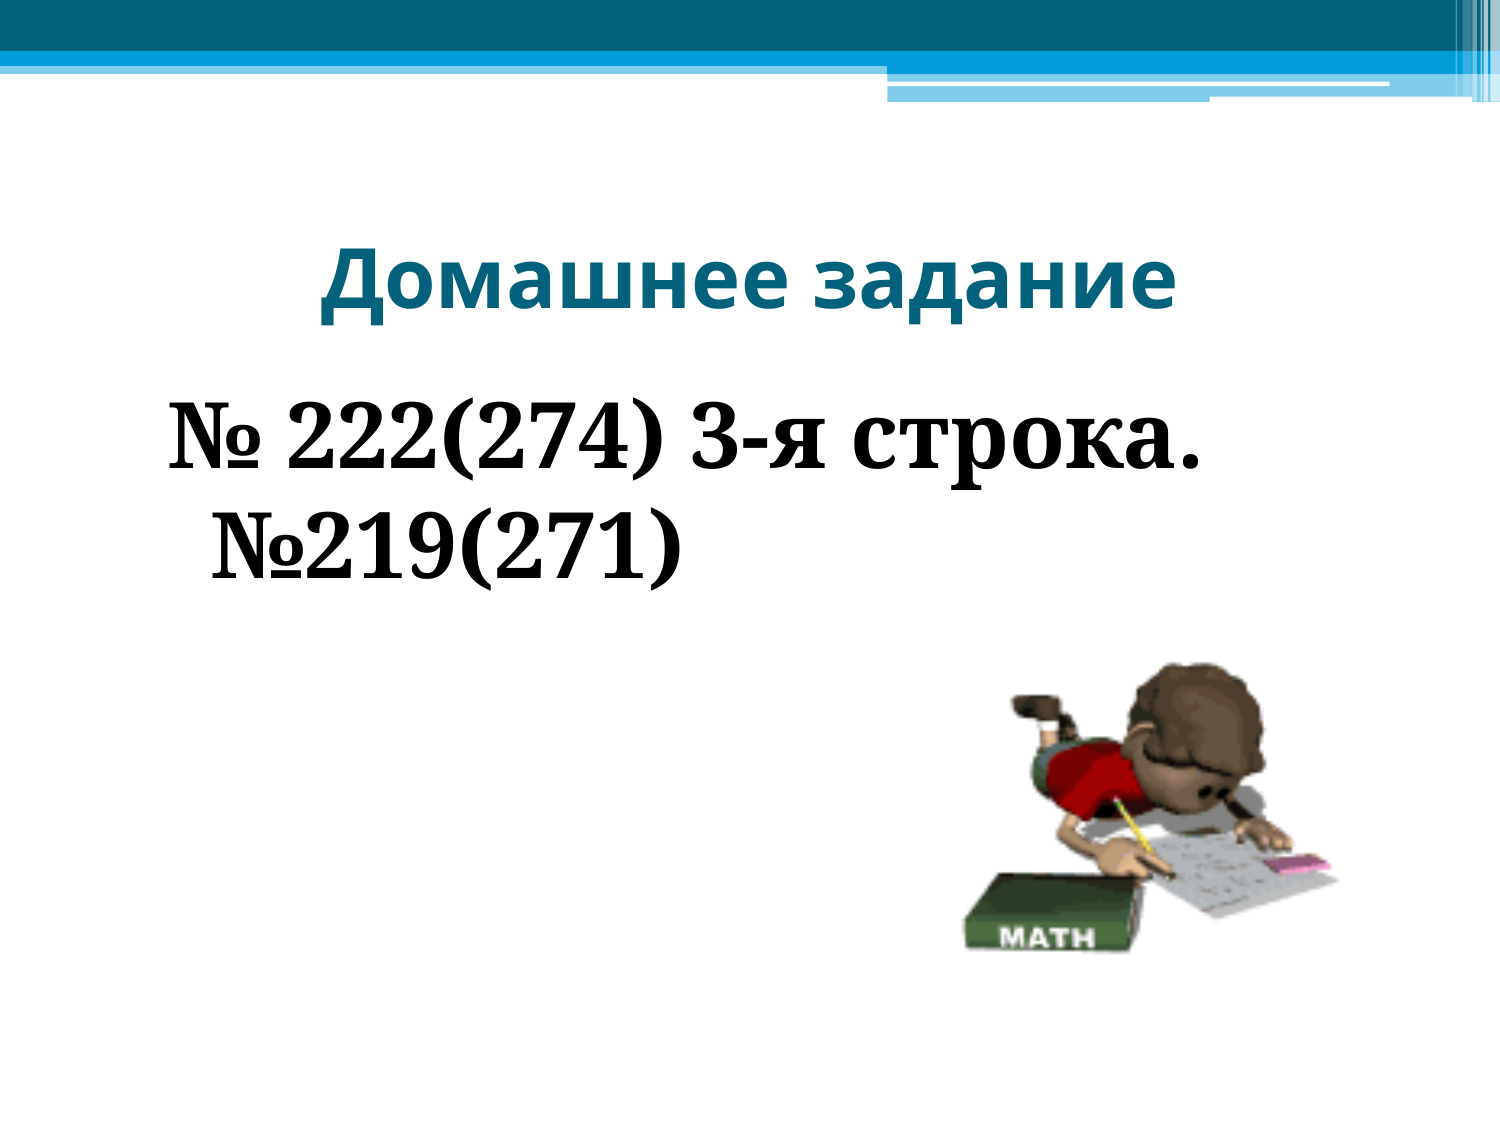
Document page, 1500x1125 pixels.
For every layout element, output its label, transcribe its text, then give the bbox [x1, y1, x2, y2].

list № 222(274) 3-я строка. №219(271) [75, 368, 1426, 1079]
picture [960, 609, 1348, 997]
title Домашнее задание [75, 187, 1426, 363]
